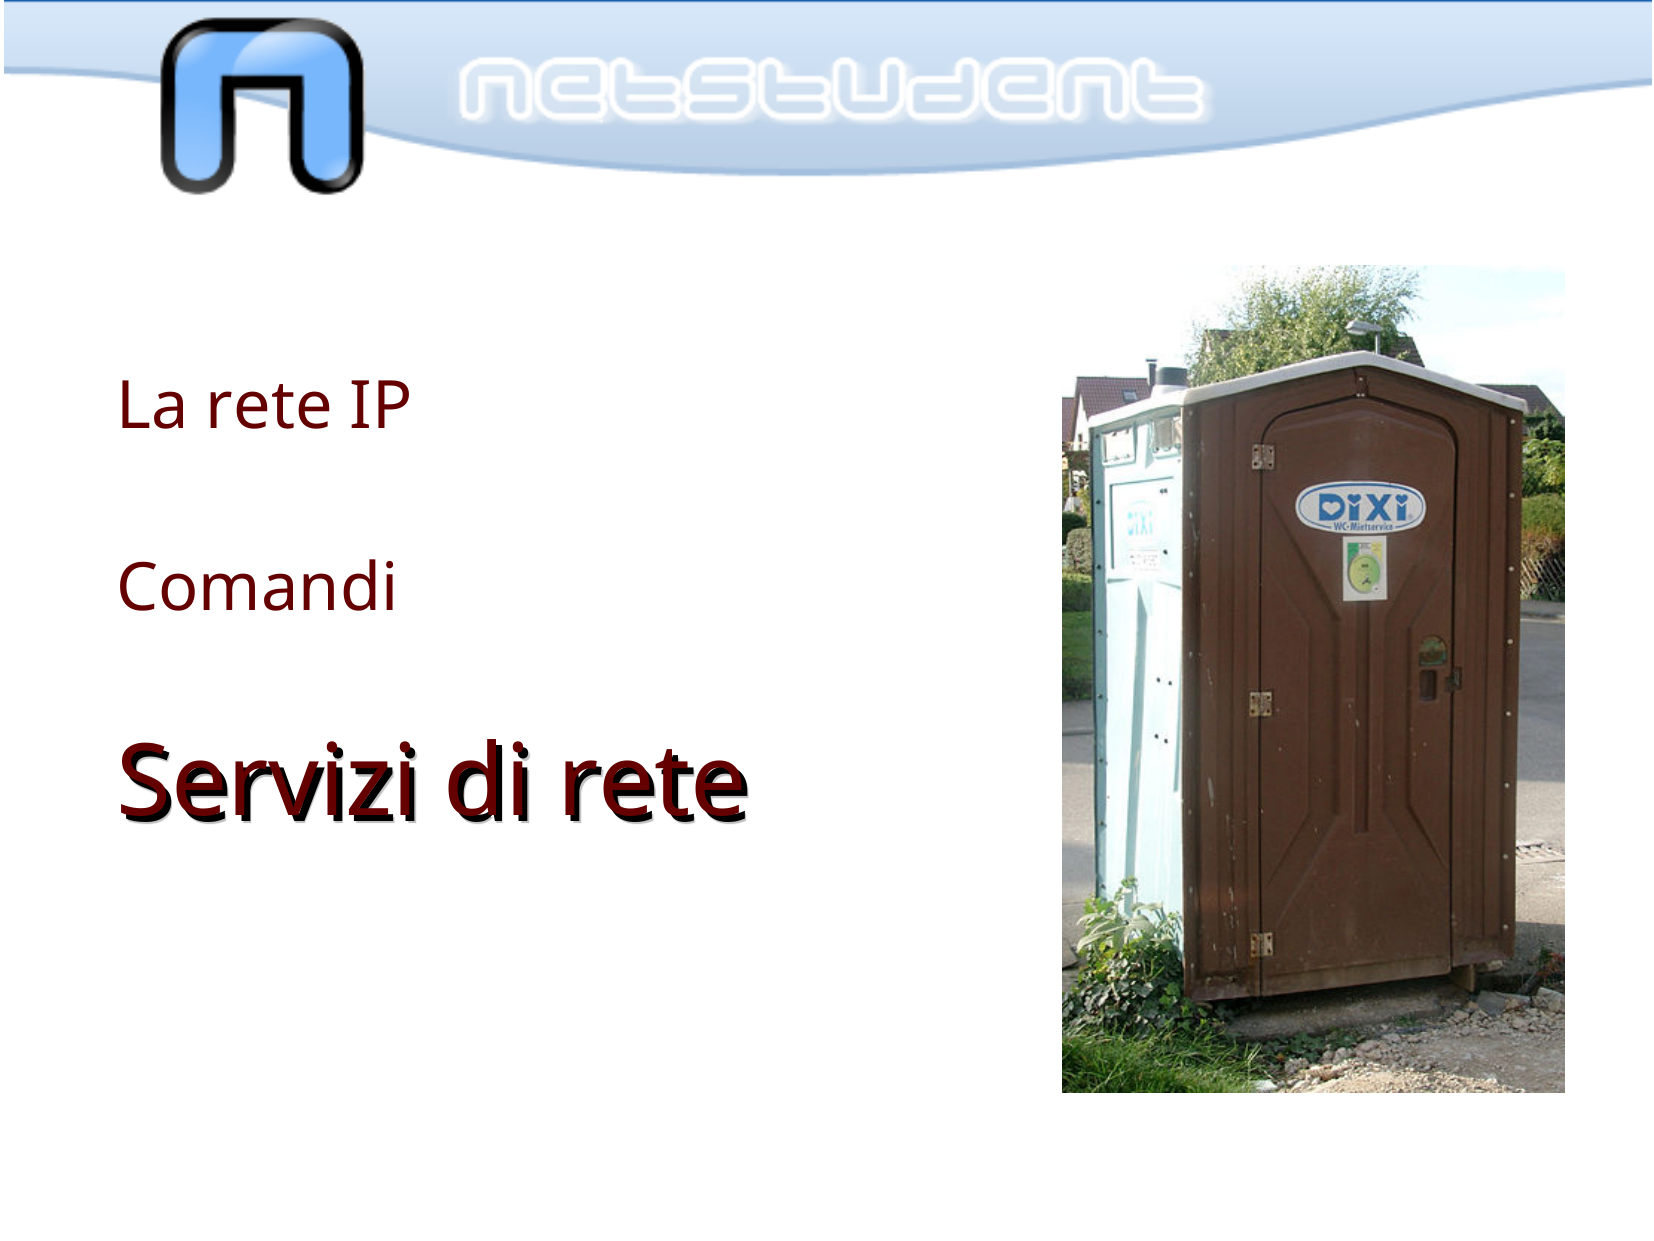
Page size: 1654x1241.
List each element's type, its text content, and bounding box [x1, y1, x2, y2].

title La rete IP Comandi Servizi di rete [110, 392, 1211, 890]
picture [0, 0, 1654, 1241]
